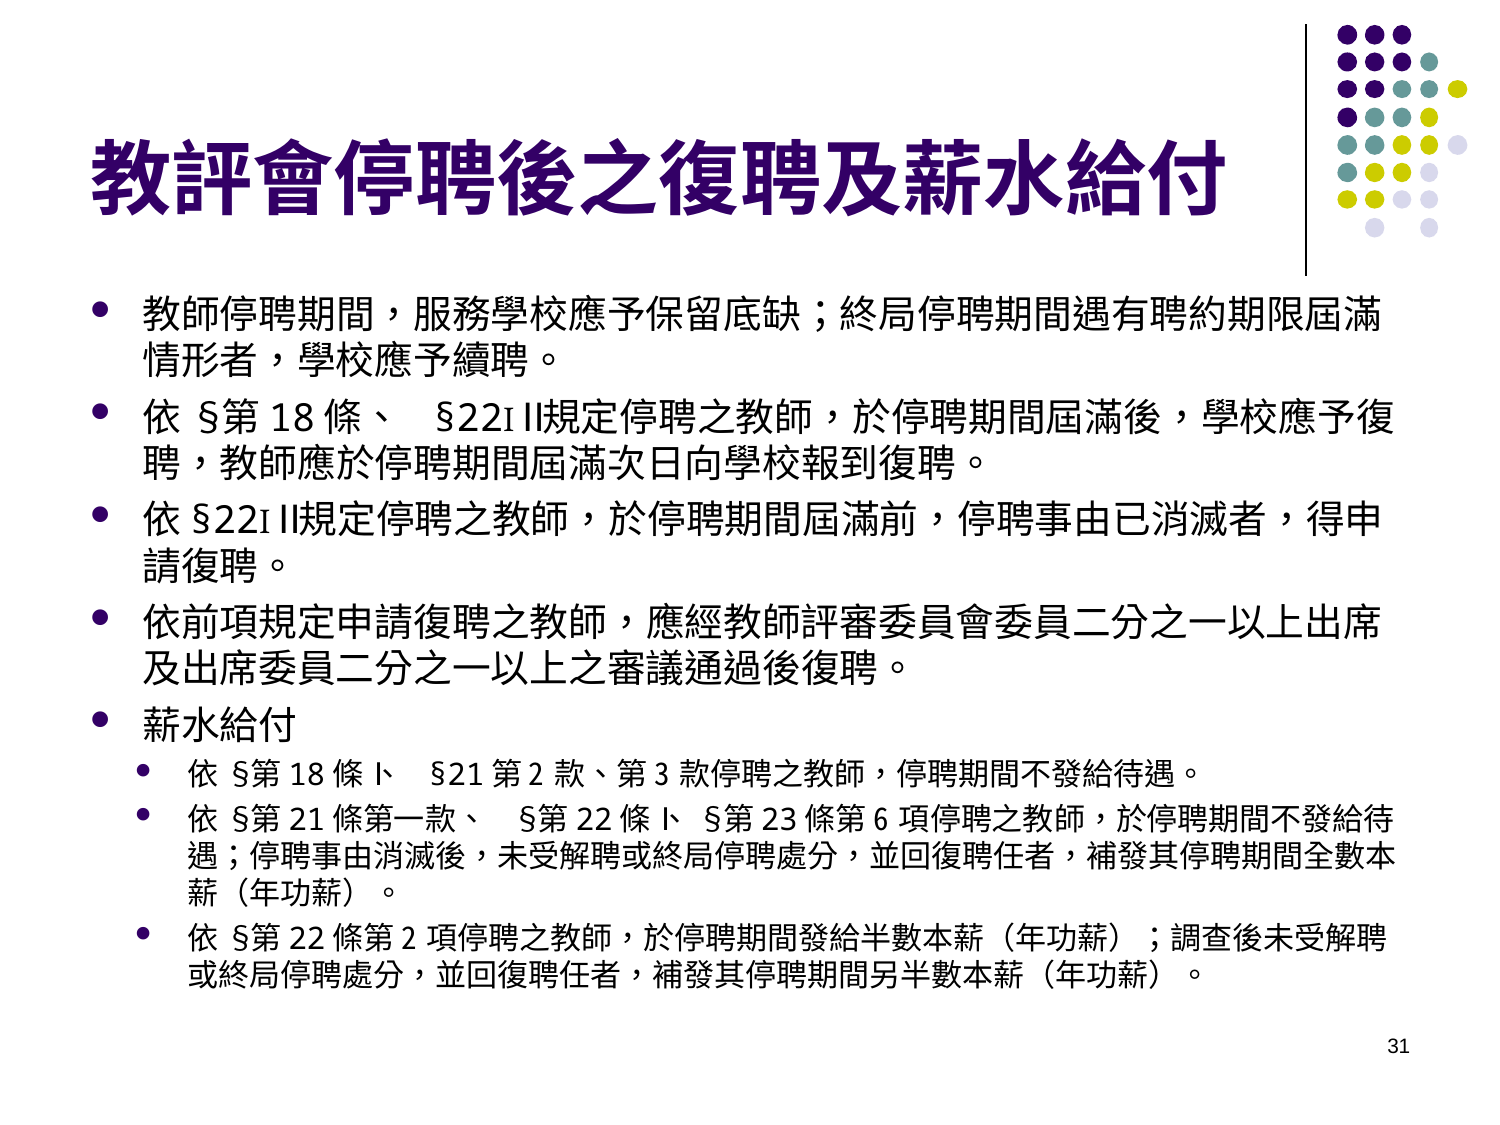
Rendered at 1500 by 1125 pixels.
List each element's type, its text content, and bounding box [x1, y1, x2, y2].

title 教評會停聘後之復聘及薪水給付 [74, 20, 1313, 233]
text_box <number> [1074, 1025, 1426, 1101]
list 教師停聘期間，服務學校應予保留底缺；終局停聘期間遇有聘約期限屆滿情形者，學校應予續聘。 依§第18條、 §22ⅠⅡ規定停聘之教師，於停聘期間屆滿後，學校應予復聘，教師應於停聘期間屆滿次日向學校報到復聘。 依§22ⅠⅡ規定停聘之教師，於停聘期間屆滿前，停聘事由已消滅者，得申請復聘。 依前項規定申請復聘之教師，應經教師評審委員會委員二分之一以上出席及出席委員二分之一以上之審議通過後復聘。 薪水給付 依§第18條Ⅰ、 §21第2款、第3款停聘之教師，停聘期間不發給待遇。 依§第21條第一款、 §第22條Ⅰ、§第23條第6項停聘之教師，於停聘期間不發給待遇；停聘事由消滅後，未受解聘或終局停聘處分，並回復聘任者，補發其停聘期間全數本薪（年功薪）。 依§第22條第2項停聘之教師，於停聘期間發給半數本薪（年功薪）；調查後未受解聘或終局停聘處分，並回復聘任者，補發其停聘期間另半數本薪（年功薪）。 [75, 282, 1426, 1006]
